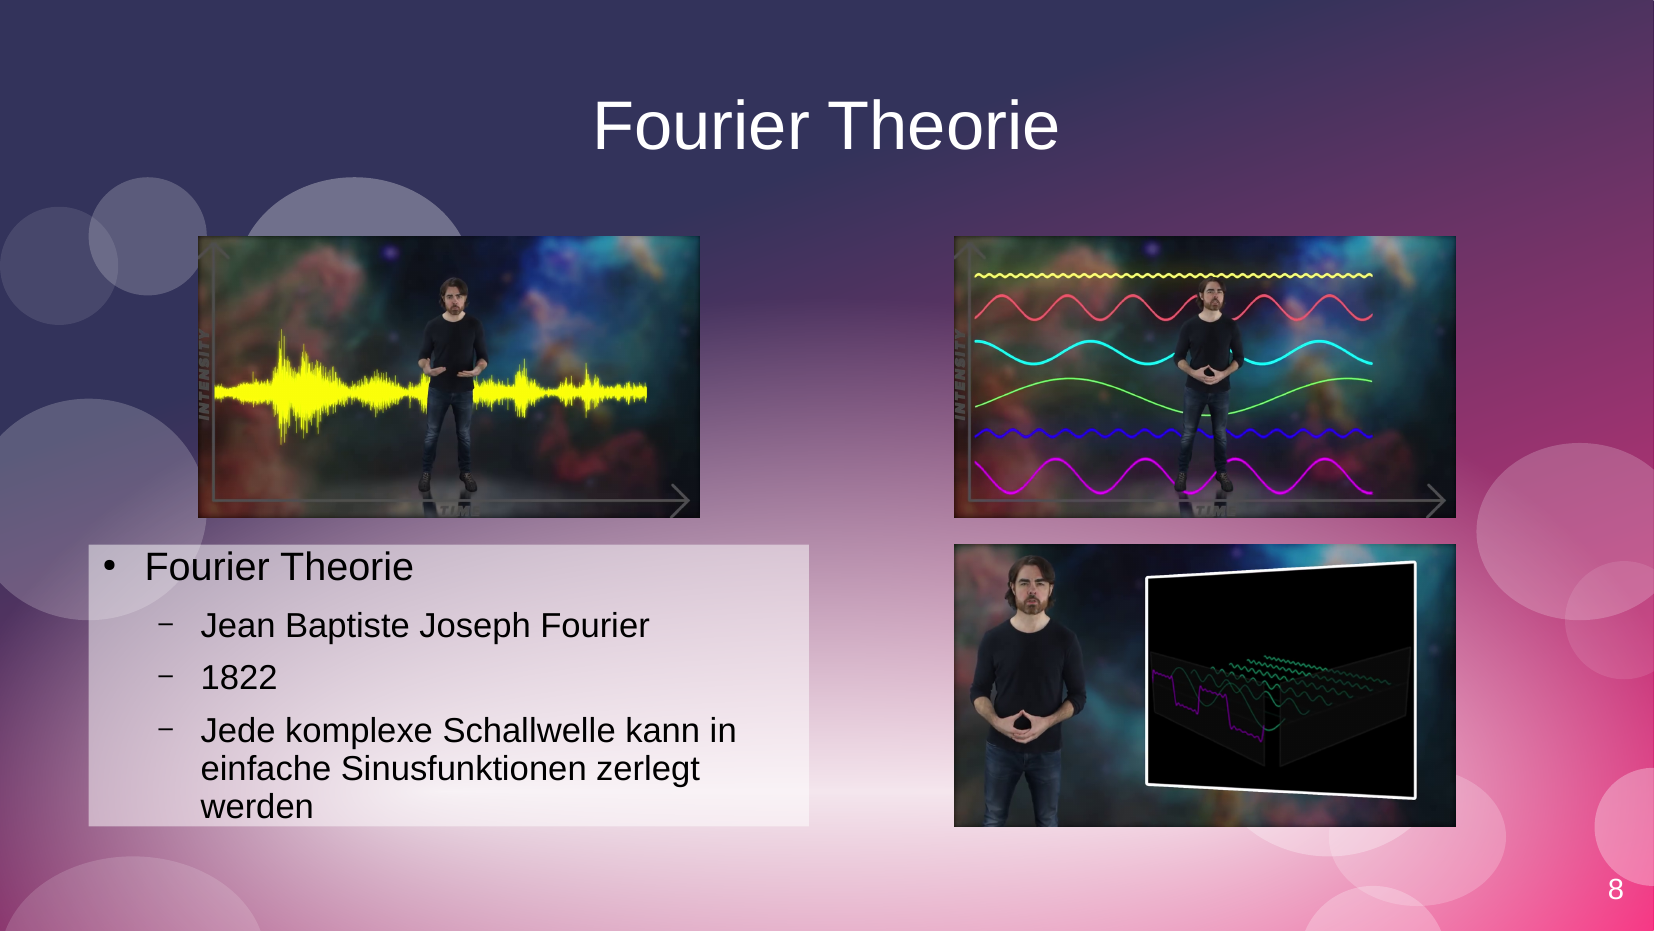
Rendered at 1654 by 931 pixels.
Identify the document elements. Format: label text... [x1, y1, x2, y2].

picture [954, 544, 1456, 827]
picture [198, 236, 700, 518]
list Fourier Theorie Jean Baptiste Joseph Fourier 1822 Jede komplexe Schallwelle kann in einfache Sinusfunktionen zerlegt werden [88, 544, 809, 827]
title Fourier Theorie [88, 44, 1565, 207]
picture [954, 236, 1456, 518]
